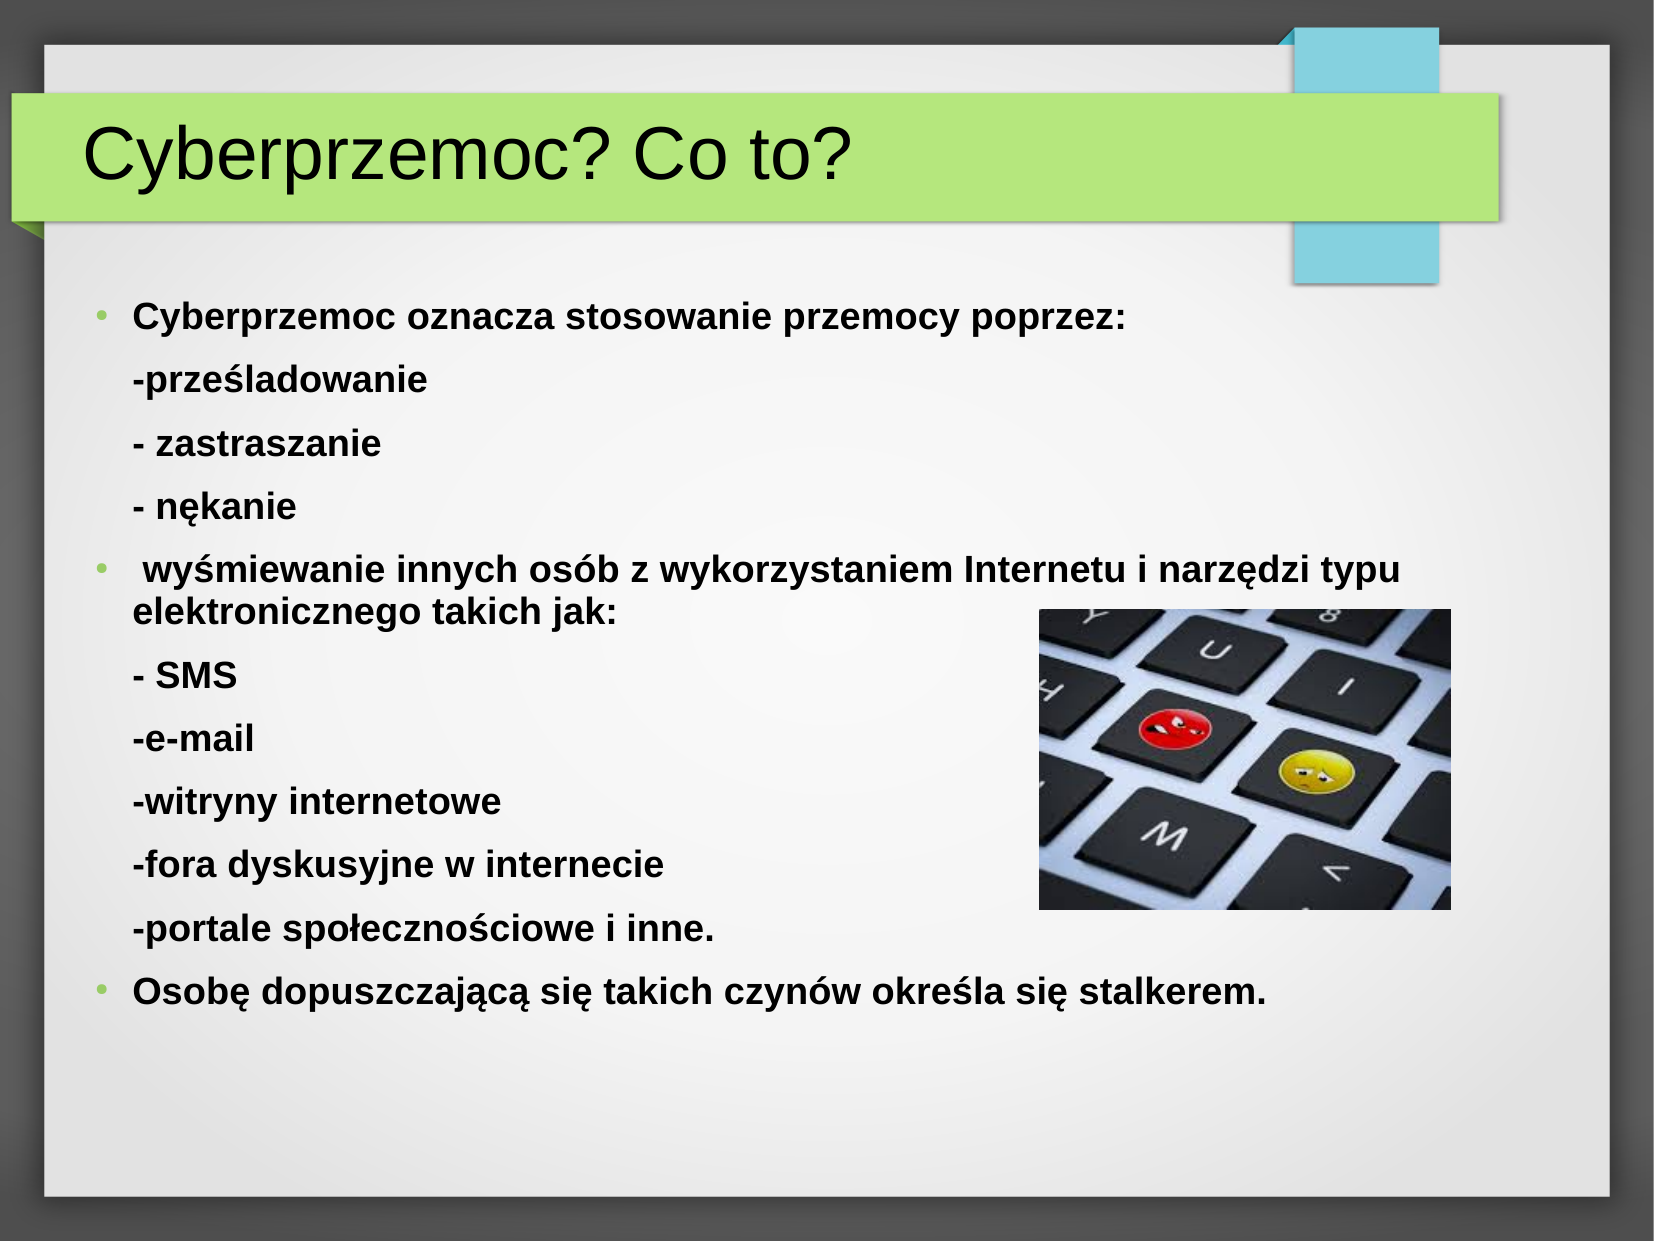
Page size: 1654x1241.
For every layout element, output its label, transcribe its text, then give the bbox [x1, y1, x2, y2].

list Cyberprzemoc oznacza stosowanie przemocy poprzez: -prześladowanie - zastraszanie - nękanie wyśmiewanie innych osób z wykorzystaniem Internetu i narzędzi typu elektronicznego takich jak: - SMS -e-mail -witryny internetowe -fora dyskusyjne w internecie -portale społecznościowe i inne. Osobę dopuszczającą się takich czynów określa się stalkerem. [82, 295, 1571, 1015]
picture [0, 0, 1654, 1241]
title Cyberprzemoc? Co to? [82, 94, 1264, 213]
